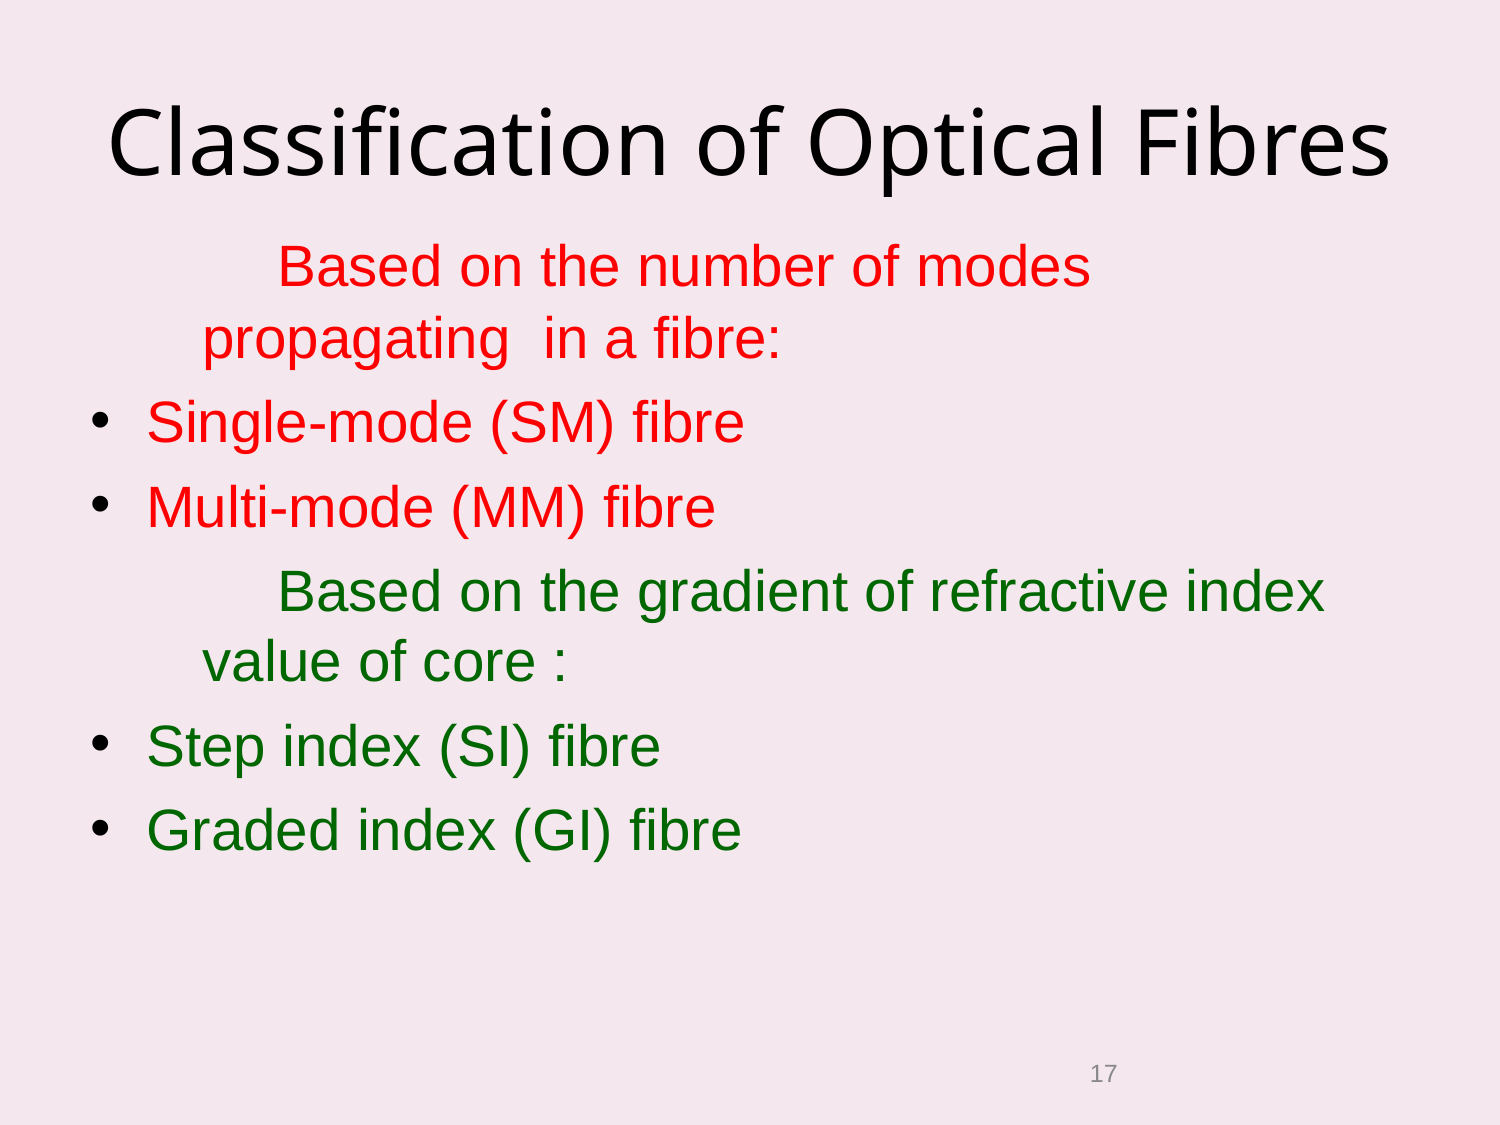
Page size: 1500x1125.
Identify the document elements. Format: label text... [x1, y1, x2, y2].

list Based on the number of modes propagating in a fibre: Single-mode (SM) fibre Multi-mode (MM) fibre Based on the gradient of refractive index value of core : Step index (SI) fibre Graded index (GI) fibre [75, 212, 1426, 955]
text_box [1074, 1042, 1426, 1103]
title Classification of Optical Fibres [75, 45, 1426, 212]
